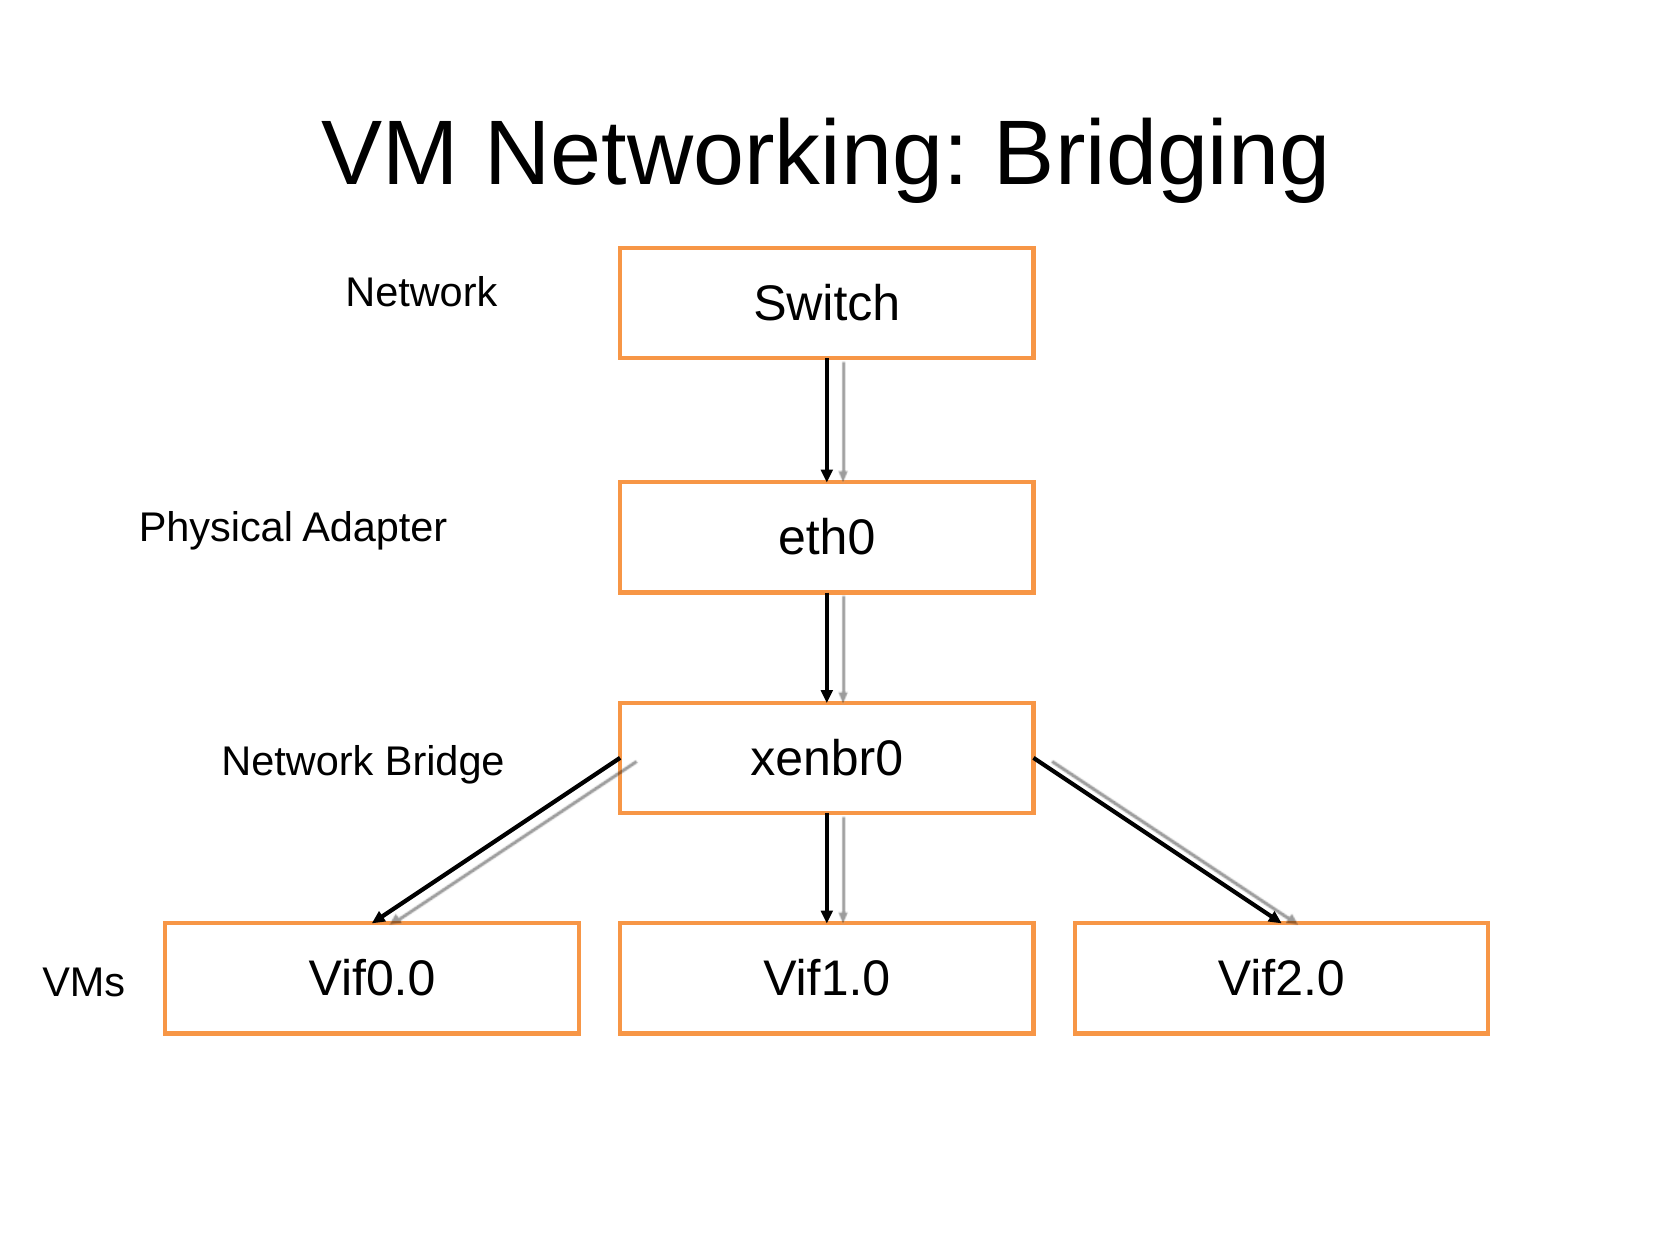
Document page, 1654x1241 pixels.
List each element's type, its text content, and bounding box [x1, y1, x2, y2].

text_box Physical Adapter [123, 496, 579, 558]
text_box Switch [620, 248, 1034, 359]
text_box Network Bridge [206, 730, 565, 792]
text_box Network [330, 261, 565, 324]
text_box Vif1.0 [620, 923, 1034, 1034]
text_box xenbr0 [620, 702, 1034, 813]
text_box VMs [27, 950, 152, 1013]
text_box eth0 [620, 482, 1034, 593]
text_box Vif2.0 [1074, 923, 1489, 1034]
text_box VM Networking: Bridging [82, 49, 1571, 257]
text_box Vif0.0 [165, 923, 579, 1034]
